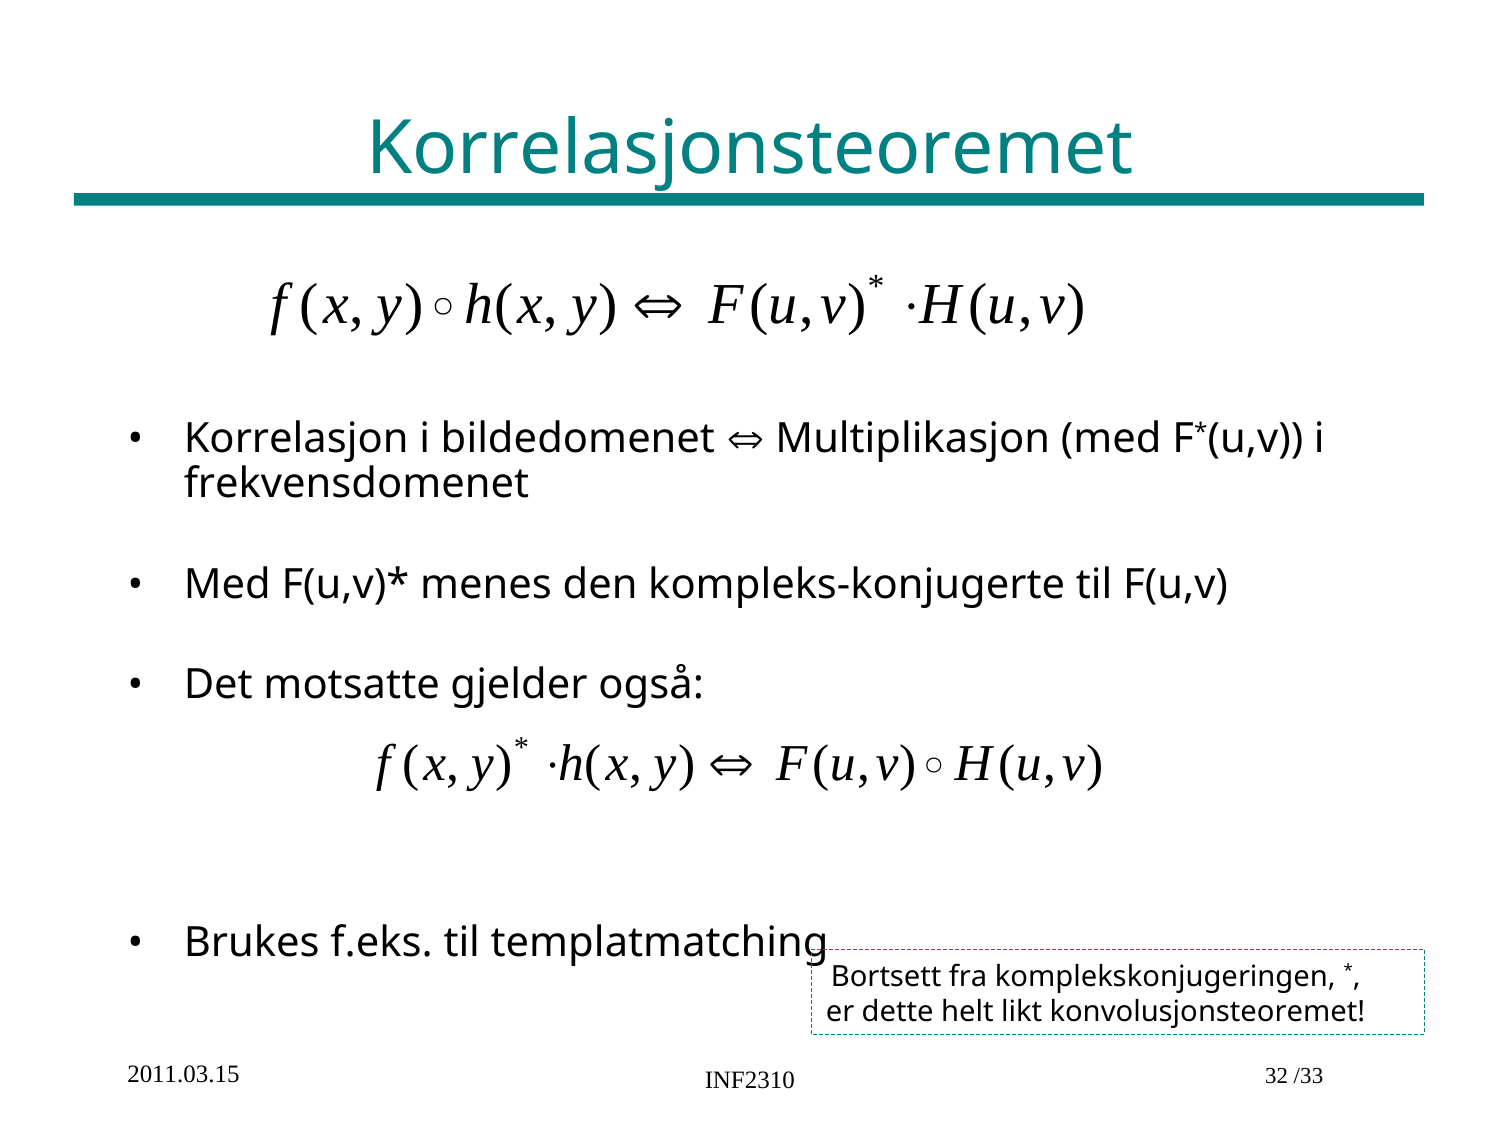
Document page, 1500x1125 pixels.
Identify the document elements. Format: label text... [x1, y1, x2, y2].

list Korrelasjon i bildedomenet  Multiplikasjon (med F*(u,v)) i frekvensdomenet Med F(u,v)* menes den kompleks-konjugerte til F(u,v) Det motsatte gjelder også: Brukes f.eks. til templatmatching [112, 249, 1388, 938]
text_box Bortsett fra komplekskonjugeringen, *, er dette helt likt konvolusjonsteoremet! [811, 949, 1425, 1035]
chart [358, 724, 1111, 802]
chart [250, 260, 1094, 348]
title Korrelasjonsteoremet [112, 62, 1388, 226]
